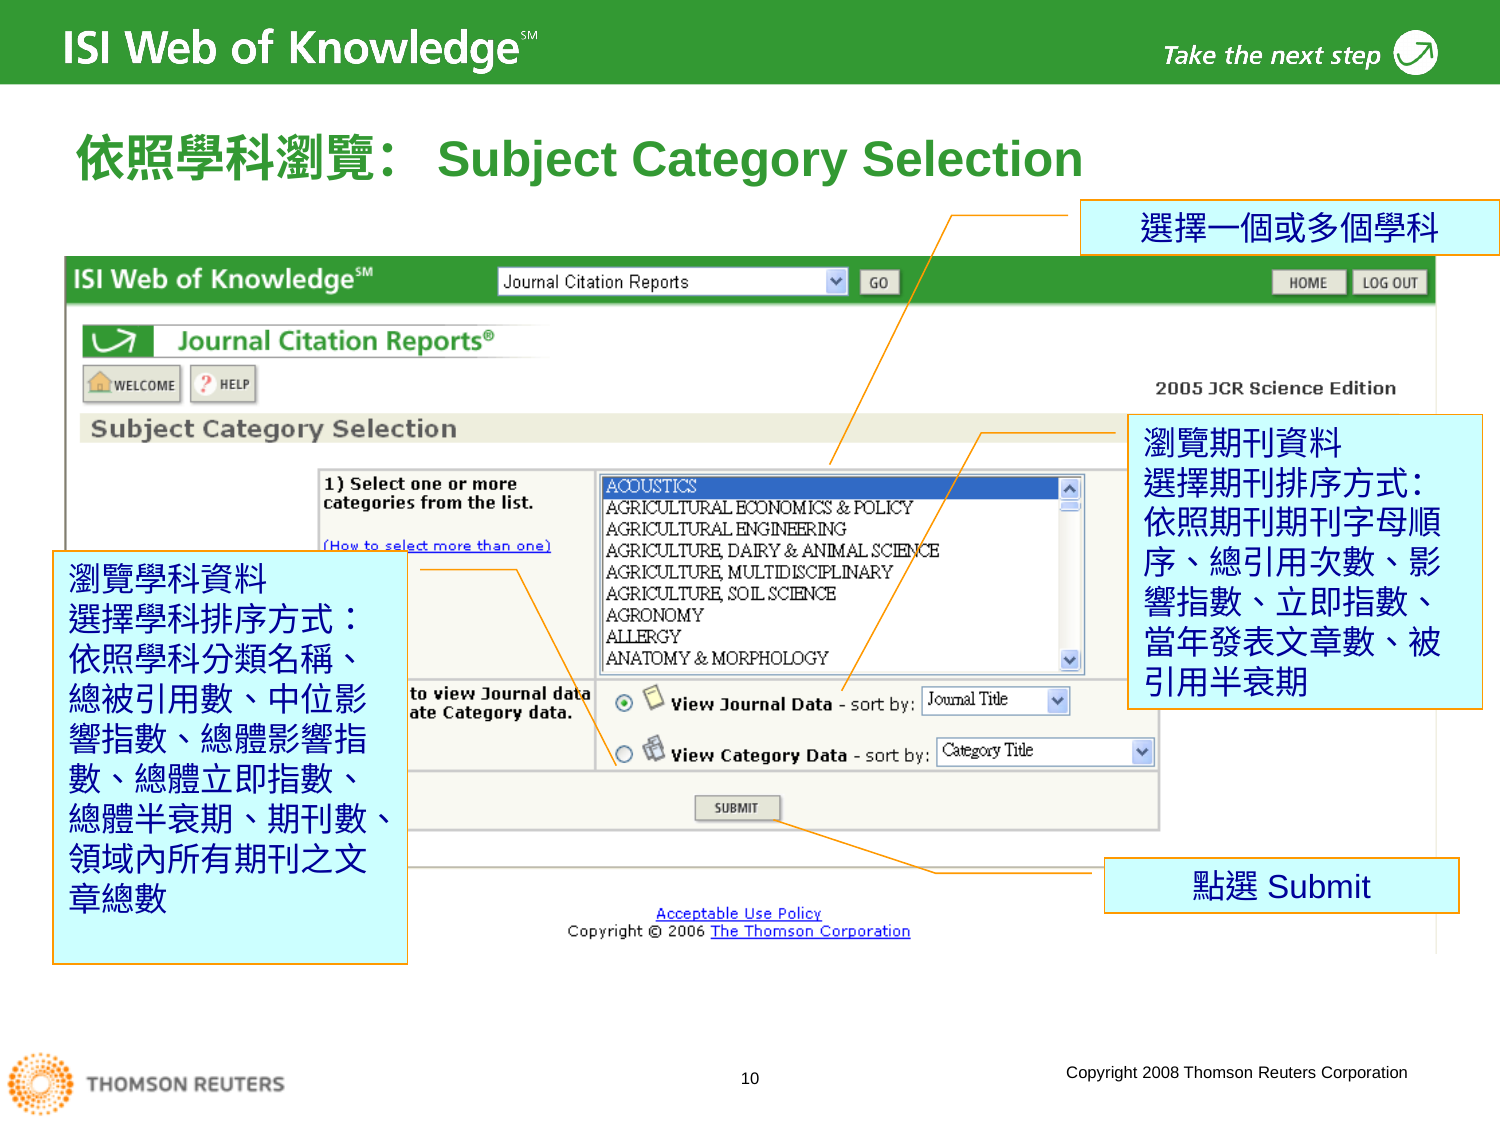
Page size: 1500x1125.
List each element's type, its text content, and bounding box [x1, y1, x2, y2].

text_box 選擇一個或多個學科 [1081, 200, 1500, 255]
picture [64, 257, 1437, 954]
text_box 瀏覽學科資料 選擇學科排序方式： 依照學科分類名稱、總被引用數、中位影響指數、總體影響指數、總體立即指數、總體半衰期、期刊數、領域內所有期刊之文章總數 [53, 551, 408, 964]
text_box 點選Submit [1104, 858, 1459, 913]
text_box 瀏覽期刊資料 選擇期刊排序方式： 依照期刊期刊字母順序、總引用次數、影響指數、立即指數、當年發表文章數、被引用半衰期 [1128, 414, 1483, 709]
title 依照學科瀏覽：Subject Category Selection [75, 111, 1426, 187]
